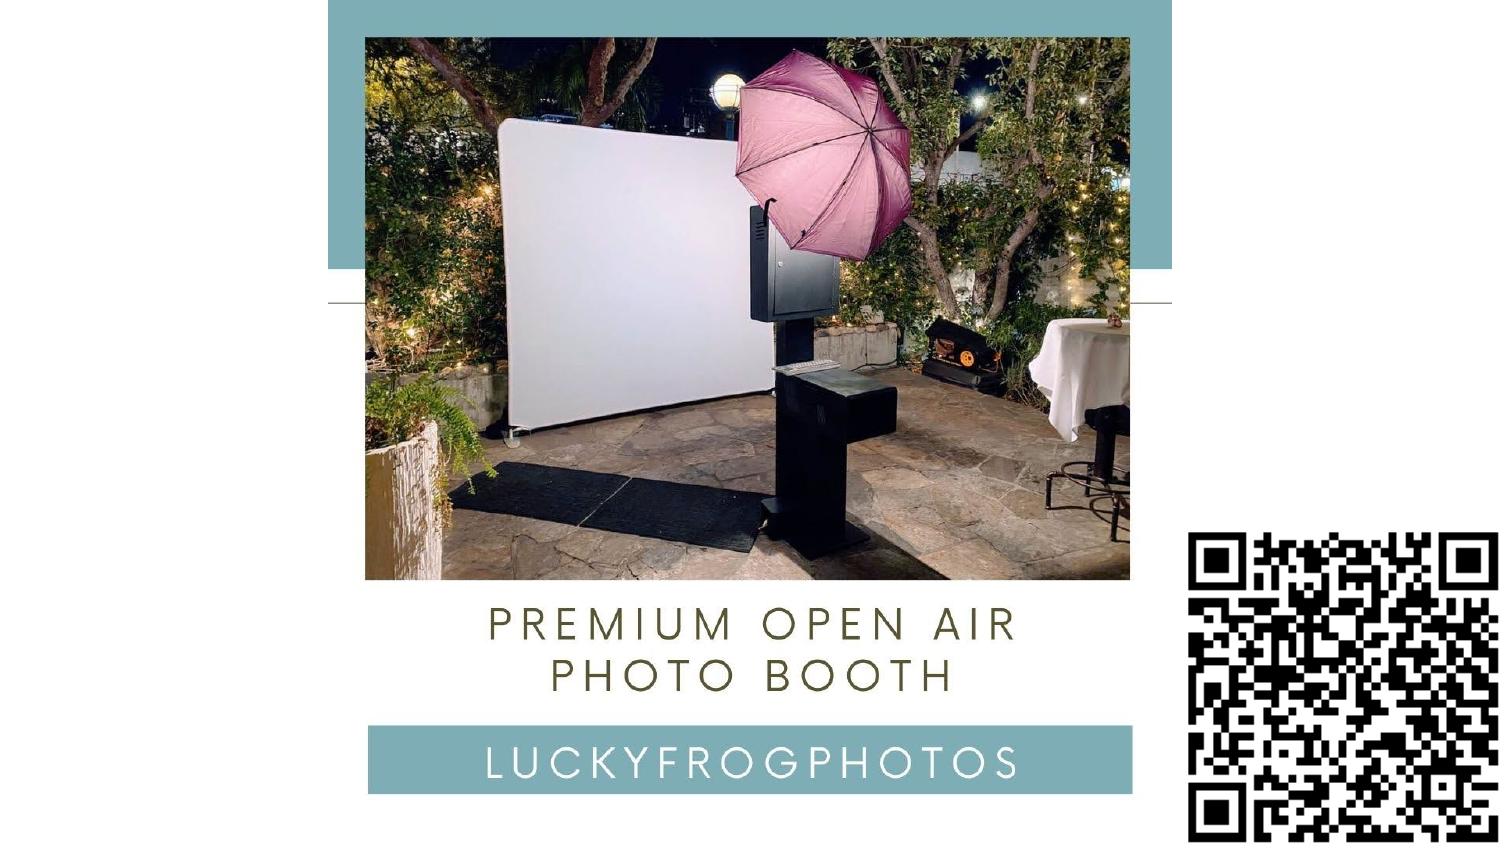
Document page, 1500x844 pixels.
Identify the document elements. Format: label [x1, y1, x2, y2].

picture [1187, 531, 1500, 844]
picture [328, 0, 1172, 844]
